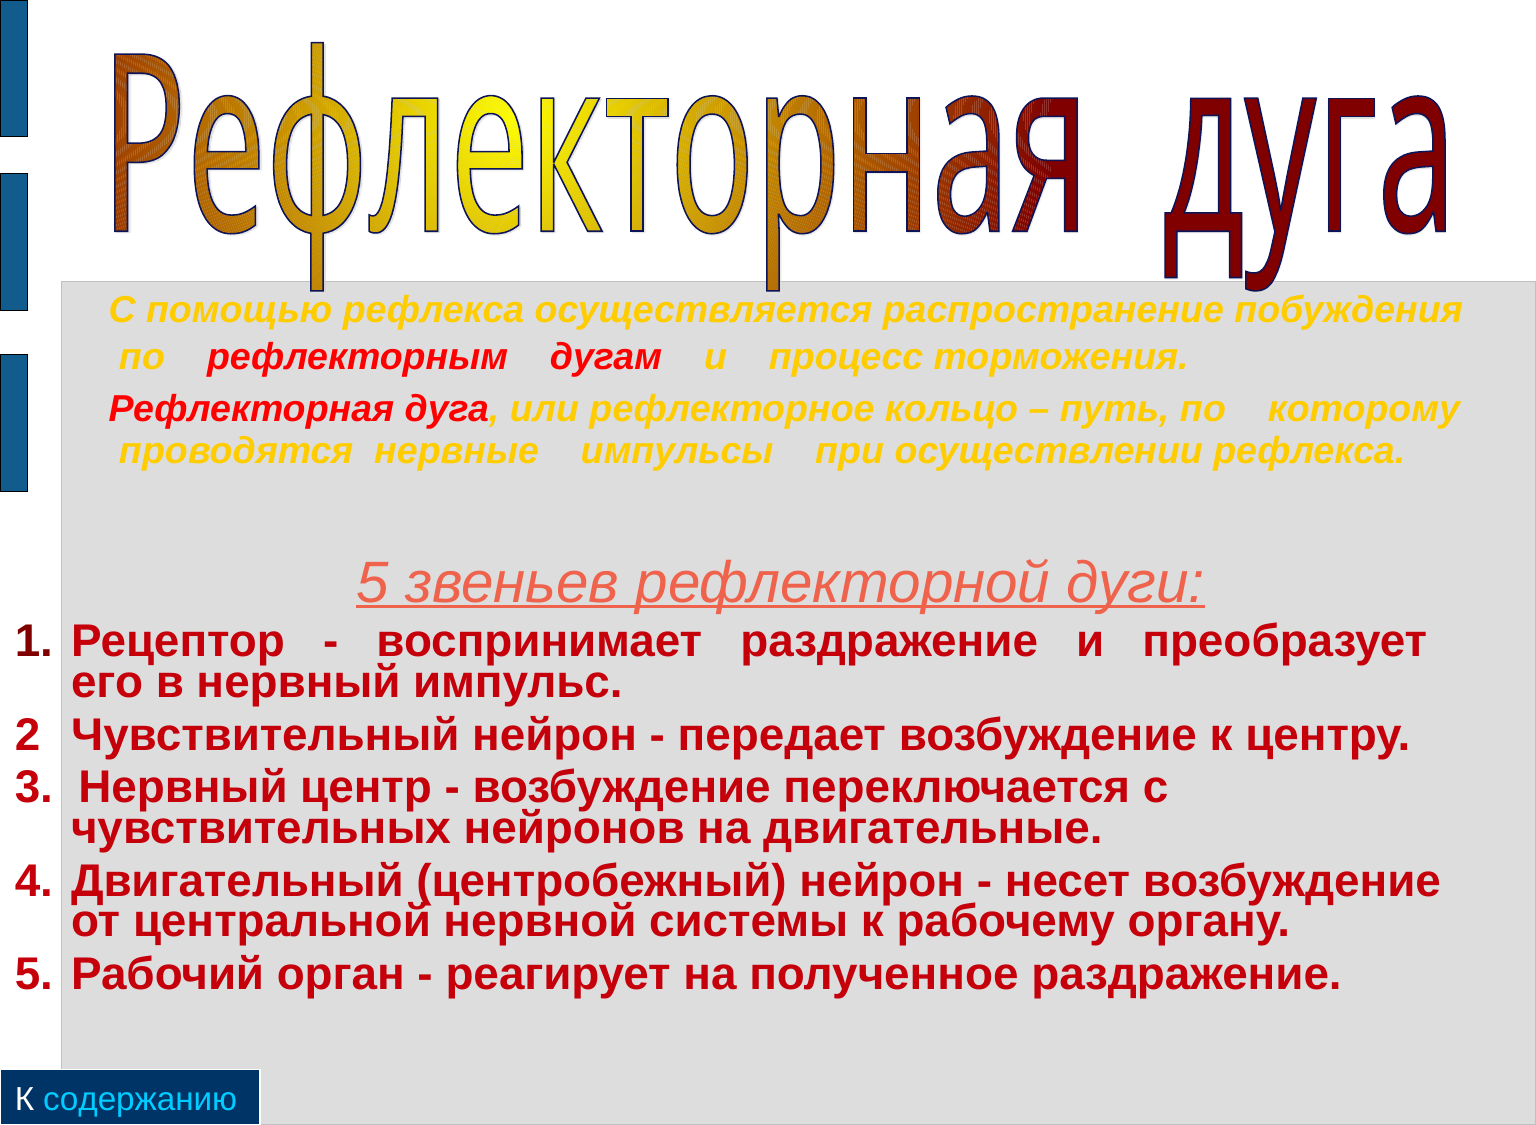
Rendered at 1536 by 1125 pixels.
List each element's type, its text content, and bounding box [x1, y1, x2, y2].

text_box Рефлекторная дуга [369, 98, 438, 233]
list С помощью рефлекса осуществляется распространение побуждения по рефлекторным дугам и процесс торможения. Рефлекторная дуга, или рефлекторное кольцо – путь, по которому проводятся нервные импульсы при осуществлении рефлекса. [37, 262, 1501, 492]
text_box Рефлекторная дуга [937, 95, 999, 234]
text_box Рефлекторная дуга [1383, 95, 1446, 234]
text_box К содержанию [0, 1069, 260, 1125]
text_box Рефлекторная дуга [1244, 98, 1317, 291]
text_box Рефлекторная дуга [457, 95, 523, 234]
text_box Рефлекторная дуга [766, 95, 834, 291]
text_box Рефлекторная дуга [677, 95, 748, 234]
text_box Рефлекторная дуга [114, 54, 180, 232]
list 5 звеньев рефлекторной дуги: 1. Рецептор - воспринимает раздражение и преобразует его в нервный импульс. 2 Чувствительный нейрон - передает возбуждение к центру. 3. Нервный центр - возбуждение переключается с чувствительных нейронов на двигательные. 4. Двигательный (центробежный) нейрон - несет возбуждение от центральной нервной системы к рабочему органу. 5. Рабочий орган - реагирует на полученное раздражение. [0, 552, 1506, 1088]
text_box Рефлекторная дуга [194, 95, 259, 234]
text_box Рефлекторная дуга [1328, 98, 1375, 232]
text_box Рефлекторная дуга [606, 98, 668, 232]
text_box Рефлекторная дуга [541, 98, 603, 232]
text_box Рефлекторная дуга [1012, 98, 1078, 232]
text_box Рефлекторная дуга [853, 98, 920, 232]
text_box Рефлекторная дуга [273, 42, 361, 291]
text_box Рефлекторная дуга [1165, 98, 1242, 278]
